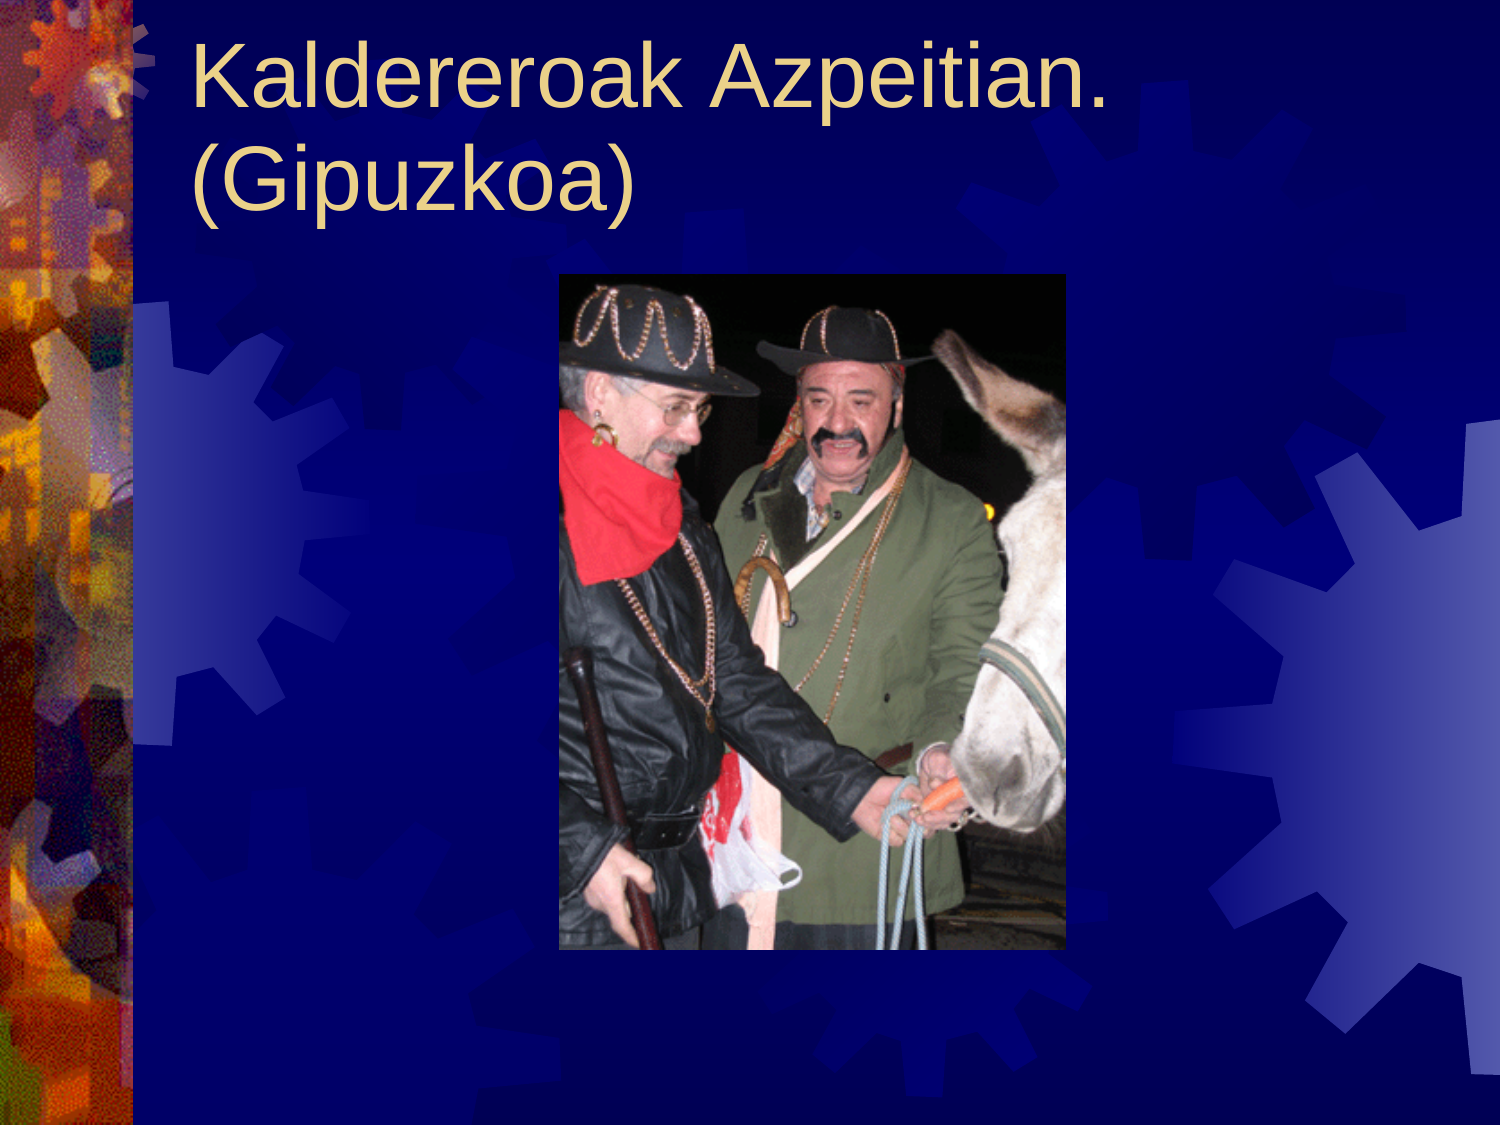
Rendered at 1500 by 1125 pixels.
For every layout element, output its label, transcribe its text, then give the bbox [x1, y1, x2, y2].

title Kaldereroak Azpeitian. (Gipuzkoa) [174, 2, 1450, 238]
picture [0, 0, 133, 1125]
chart [559, 275, 1066, 951]
